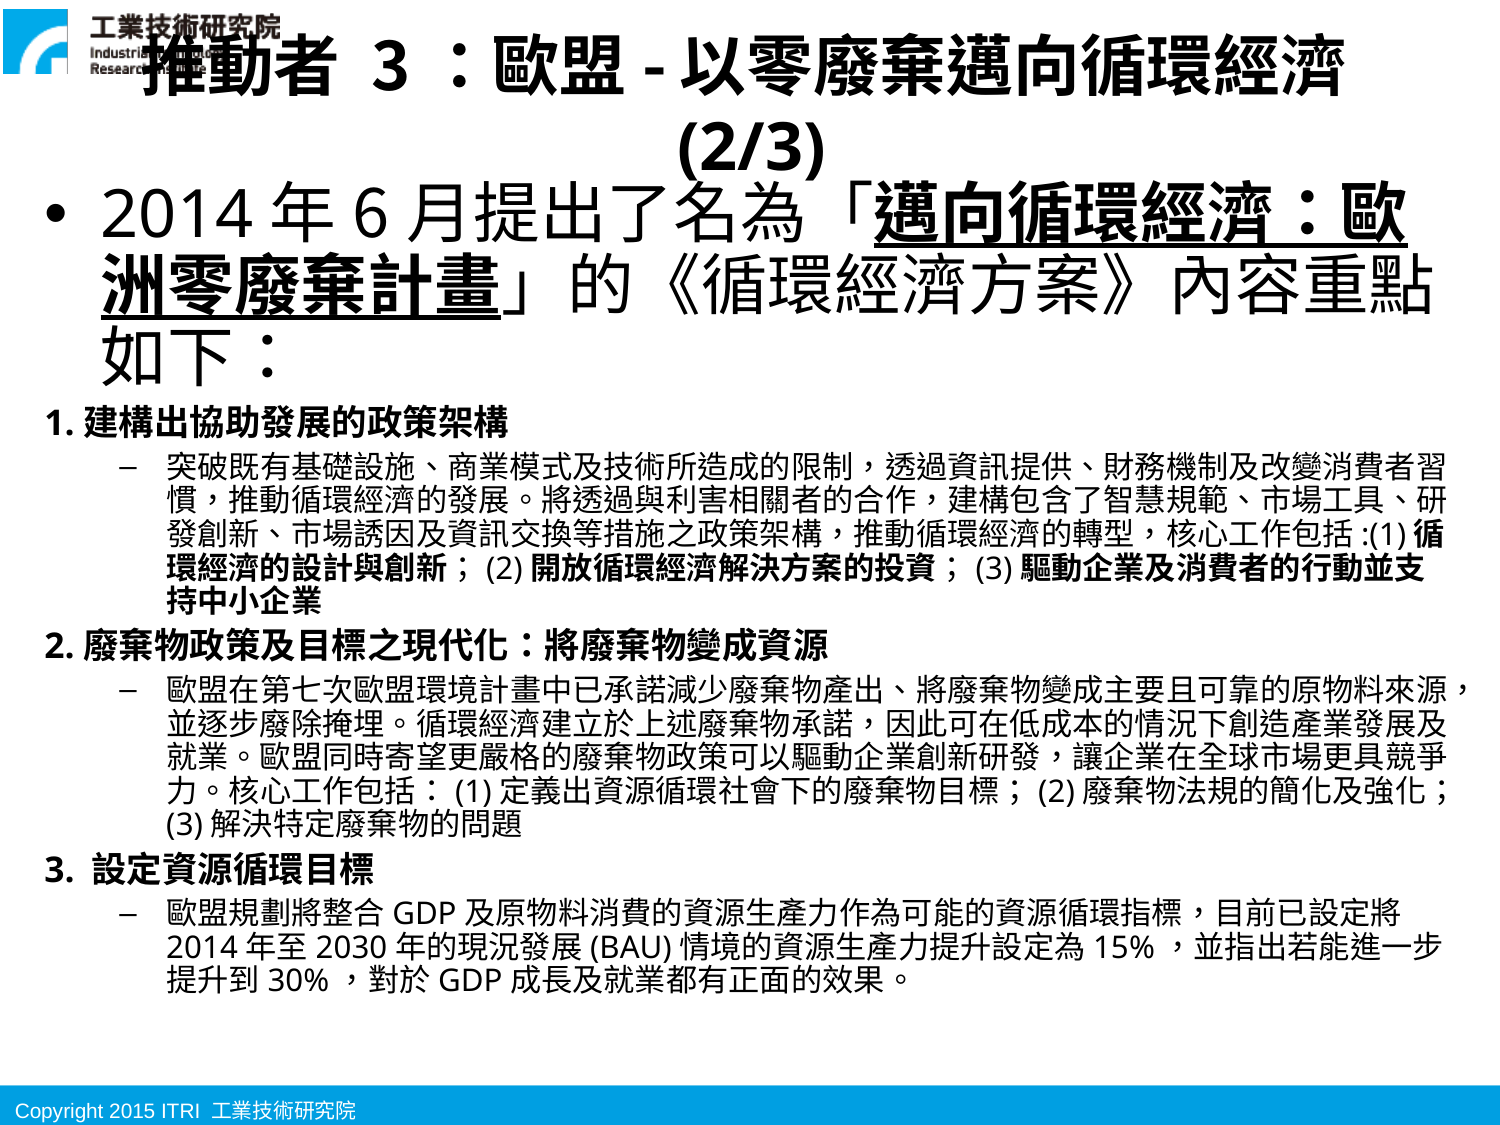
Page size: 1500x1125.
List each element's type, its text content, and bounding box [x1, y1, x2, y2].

list 2014年6月提出了名為「邁向循環經濟：歐洲零廢棄計畫」的《循環經濟方案》內容重點如下： 1.建構出協助發展的政策架構 突破既有基礎設施、商業模式及技術所造成的限制，透過資訊提供、財務機制及改變消費者習慣，推動循環經濟的發展。將透過與利害相關者的合作，建構包含了智慧規範、市場工具、研發創新、市場誘因及資訊交換等措施之政策架構，推動循環經濟的轉型，核心工作包括:(1)循環經濟的設計與創新；(2)開放循環經濟解決方案的投資；(3)驅動企業及消費者的行動並支持中小企業 2.廢棄物政策及目標之現代化：將廢棄物變成資源 歐盟在第七次歐盟環境計畫中已承諾減少廢棄物產出、將廢棄物變成主要且可靠的原物料來源，並逐步廢除掩埋。循環經濟建立於上述廢棄物承諾，因此可在低成本的情況下創造產業發展及就業。歐盟同時寄望更嚴格的廢棄物政策可以驅動企業創新研發，讓企業在全球市場更具競爭力。核心工作包括：(1)定義出資源循環社會下的廢棄物目標；(2)廢棄物法規的簡化及強化；(3)解決特定廢棄物的問題 3. 設定資源循環目標 歐盟規劃將整合GDP及原物料消費的資源生產力作為可能的資源循環指標，目前已設定將2014年至2030年的現況發展(BAU)情境的資源生產力提升設定為15%，並指出若能進一步提升到30%，對於GDP成長及就業都有正面的效果。 [29, 172, 1468, 1035]
title 推動者 3：歐盟-以零廢棄邁向循環經濟(2/3) [76, 42, 1427, 164]
picture [19, 9, 280, 74]
